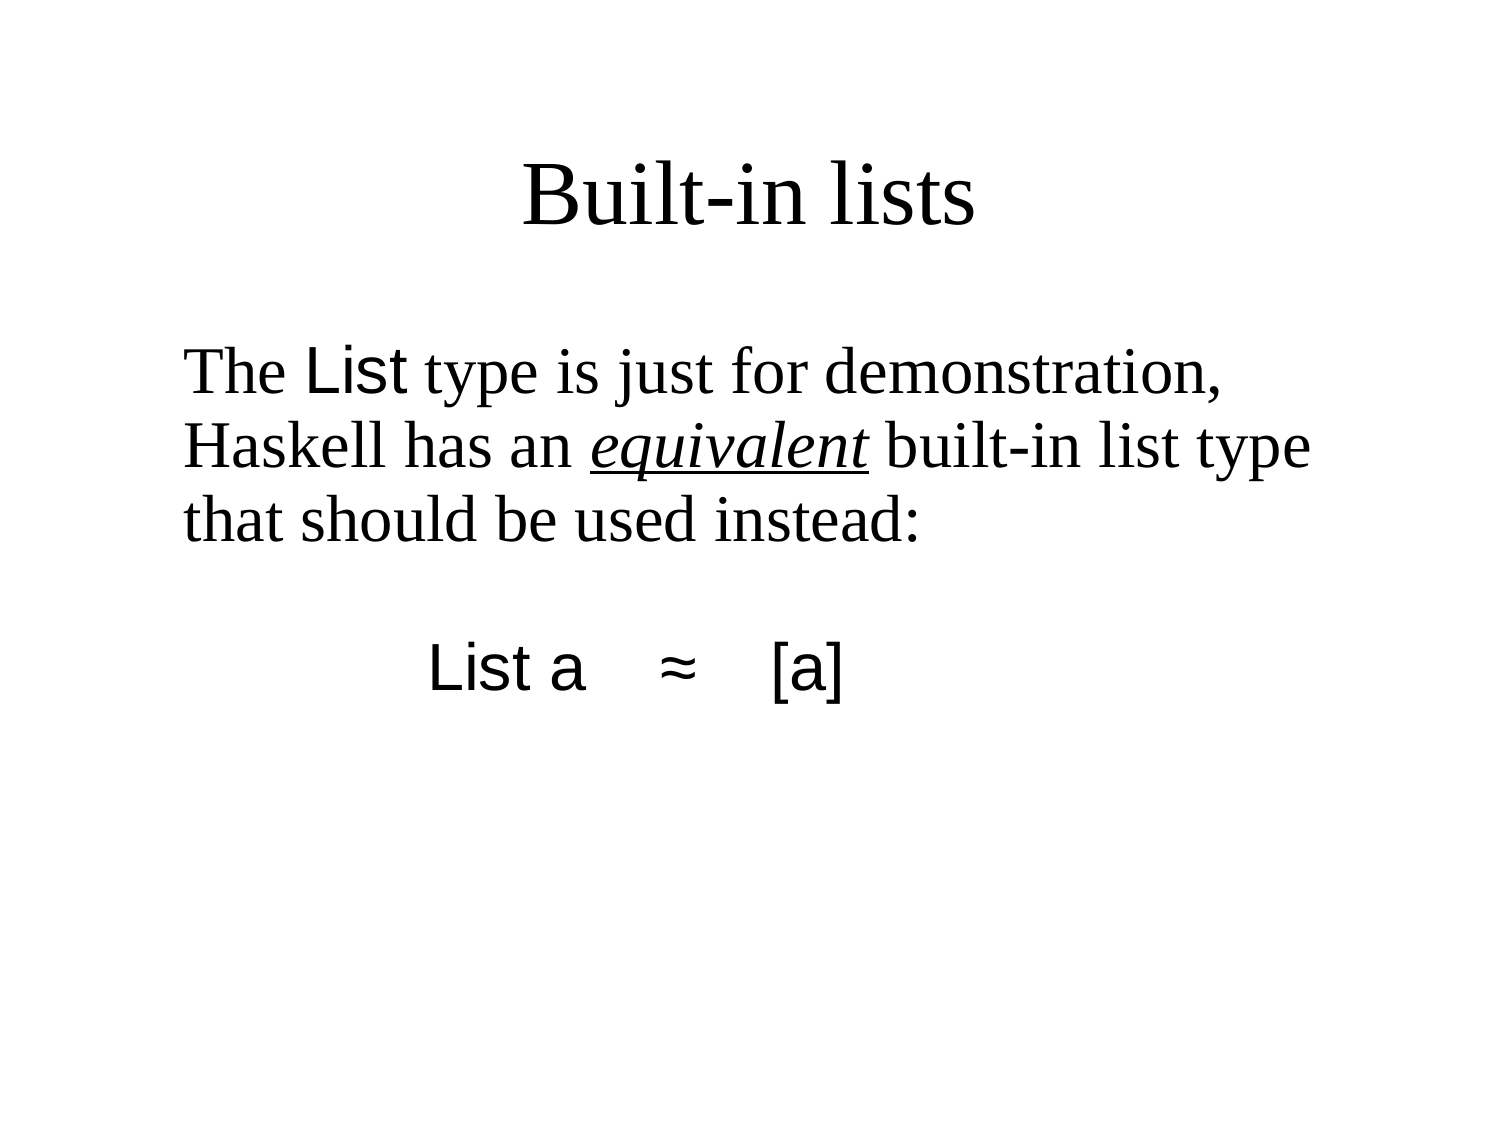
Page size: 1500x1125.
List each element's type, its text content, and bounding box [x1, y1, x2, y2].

title Built-in lists [112, 99, 1388, 288]
list The List type is just for demonstration, Haskell has an equivalent built-in list type that should be used instead: List a ≈ [a] [112, 324, 1388, 978]
